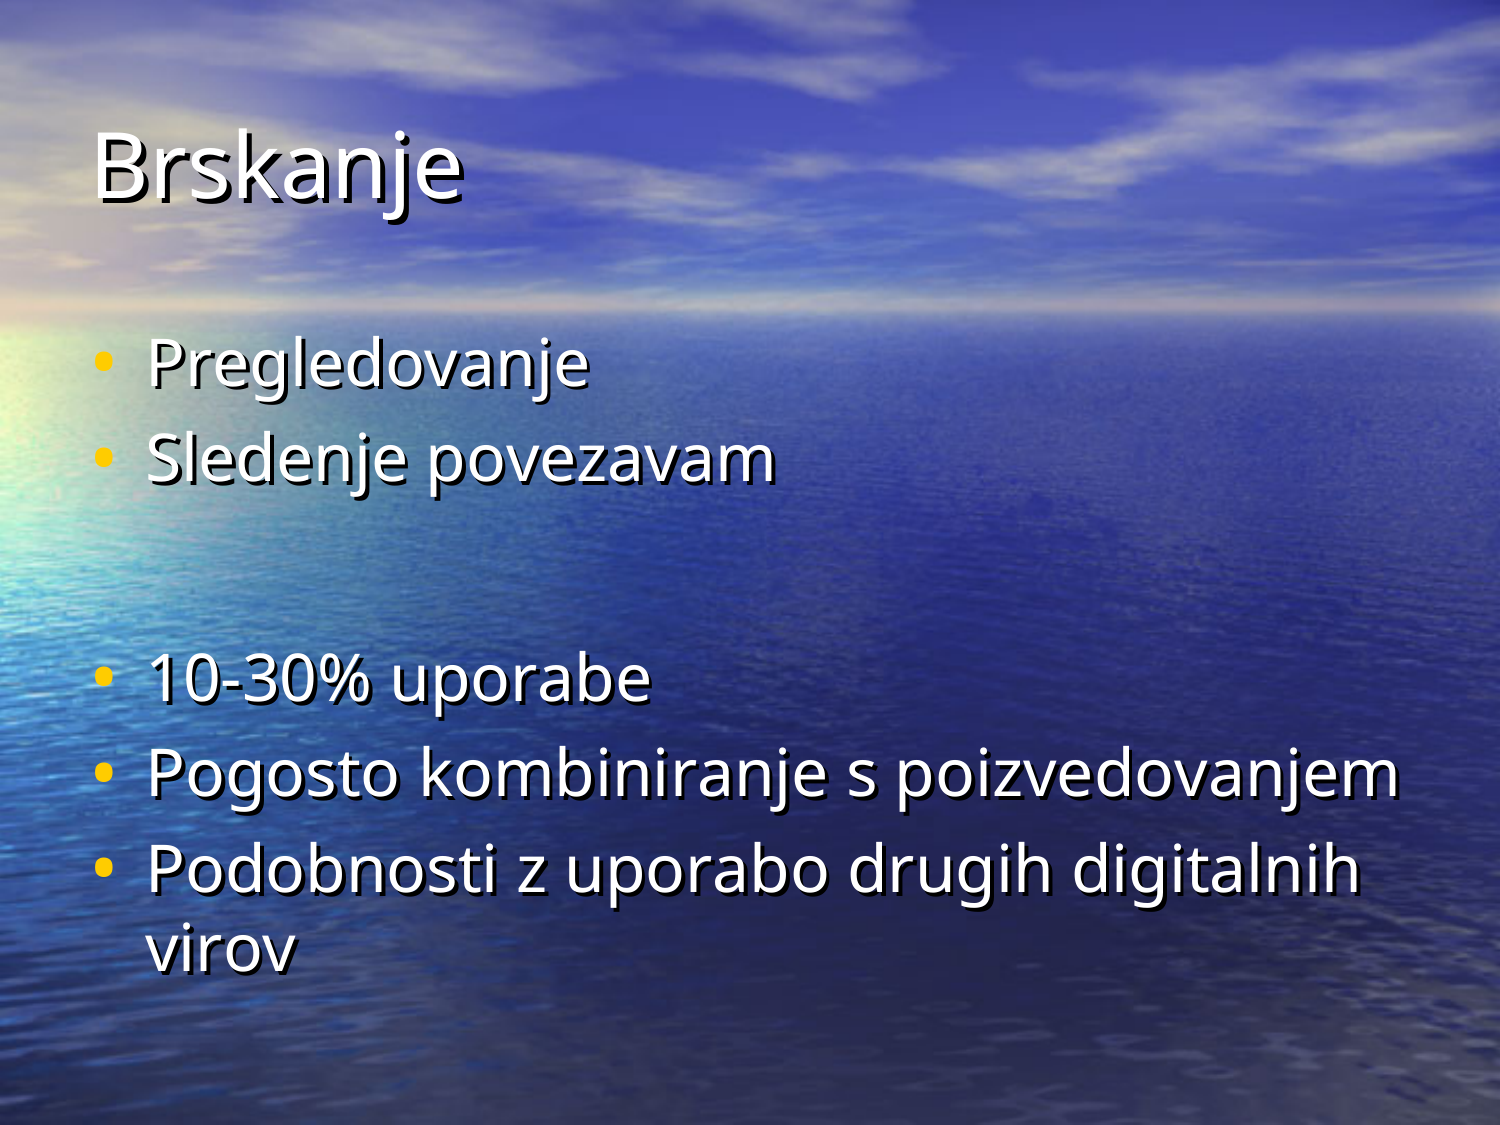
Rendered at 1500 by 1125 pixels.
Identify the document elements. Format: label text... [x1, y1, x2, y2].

picture [0, 0, 1500, 1125]
title Brskanje [75, 47, 1426, 276]
list Pregledovanje Sledenje povezavam 10-30% uporabe Pogosto kombiniranje s poizvedovanjem Podobnosti z uporabo drugih digitalnih virov [75, 312, 1426, 988]
